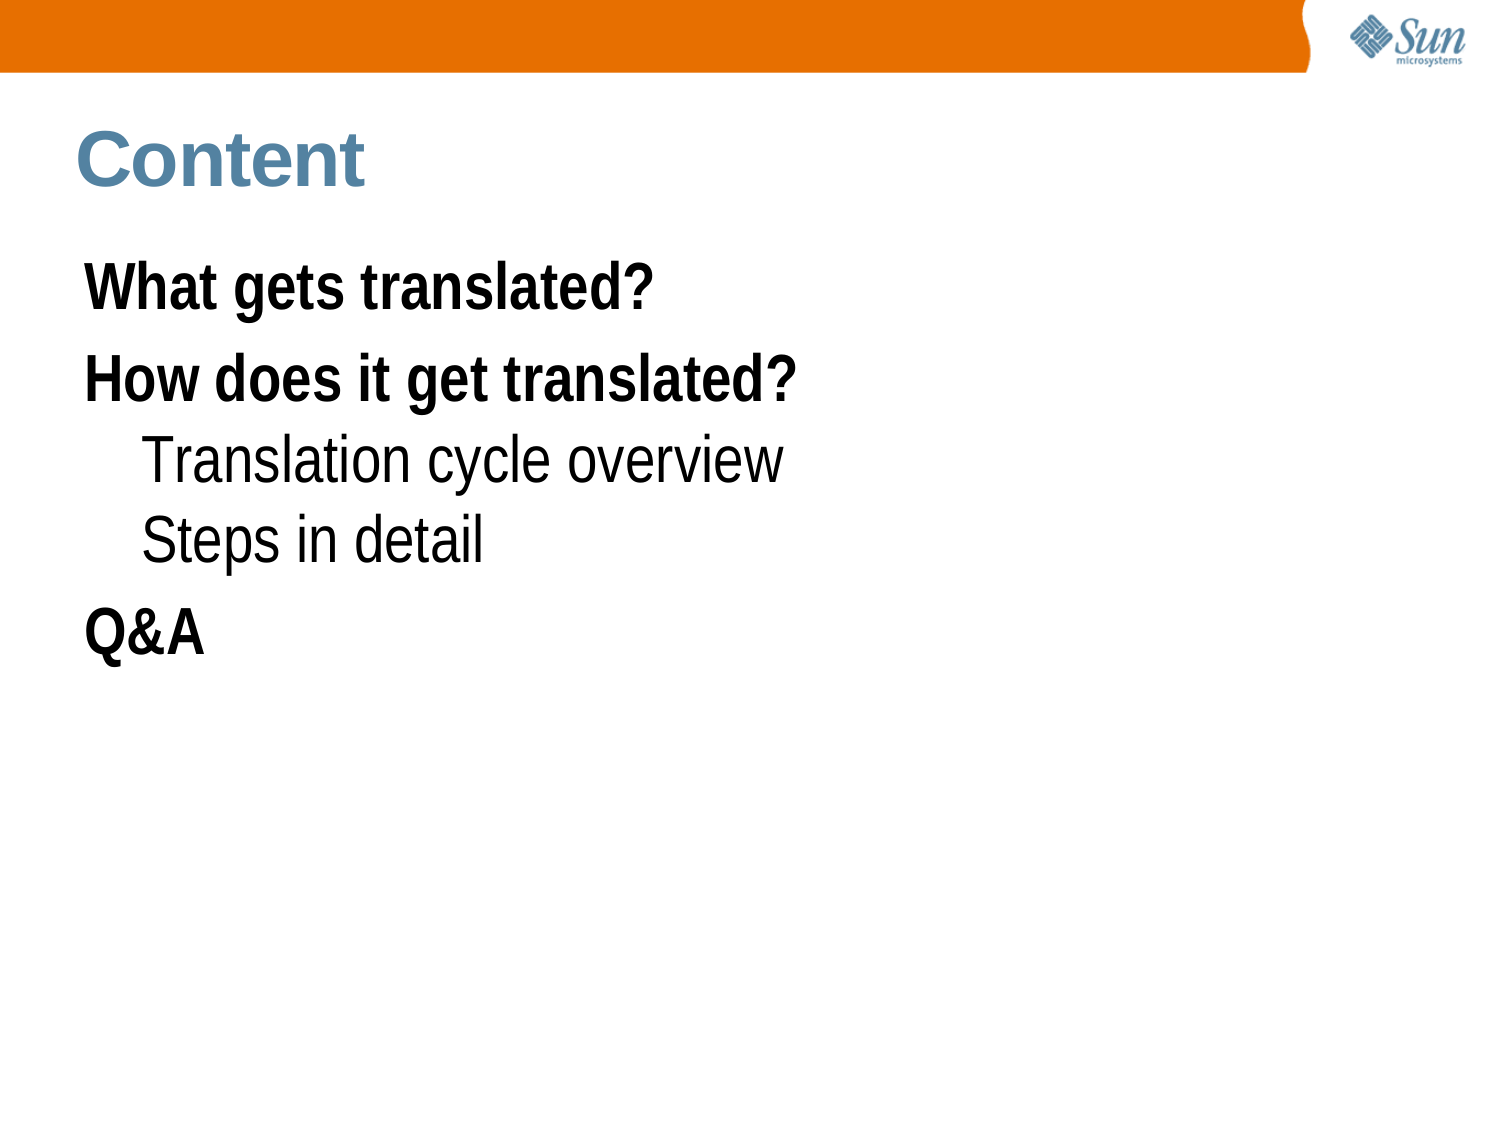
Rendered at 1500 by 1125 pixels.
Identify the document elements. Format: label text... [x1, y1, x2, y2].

picture [0, 0, 1500, 75]
title Content [75, 122, 1438, 228]
list What gets translated? How does it get translated? Translation cycle overview Steps in detail Q&A [64, 257, 1402, 1017]
